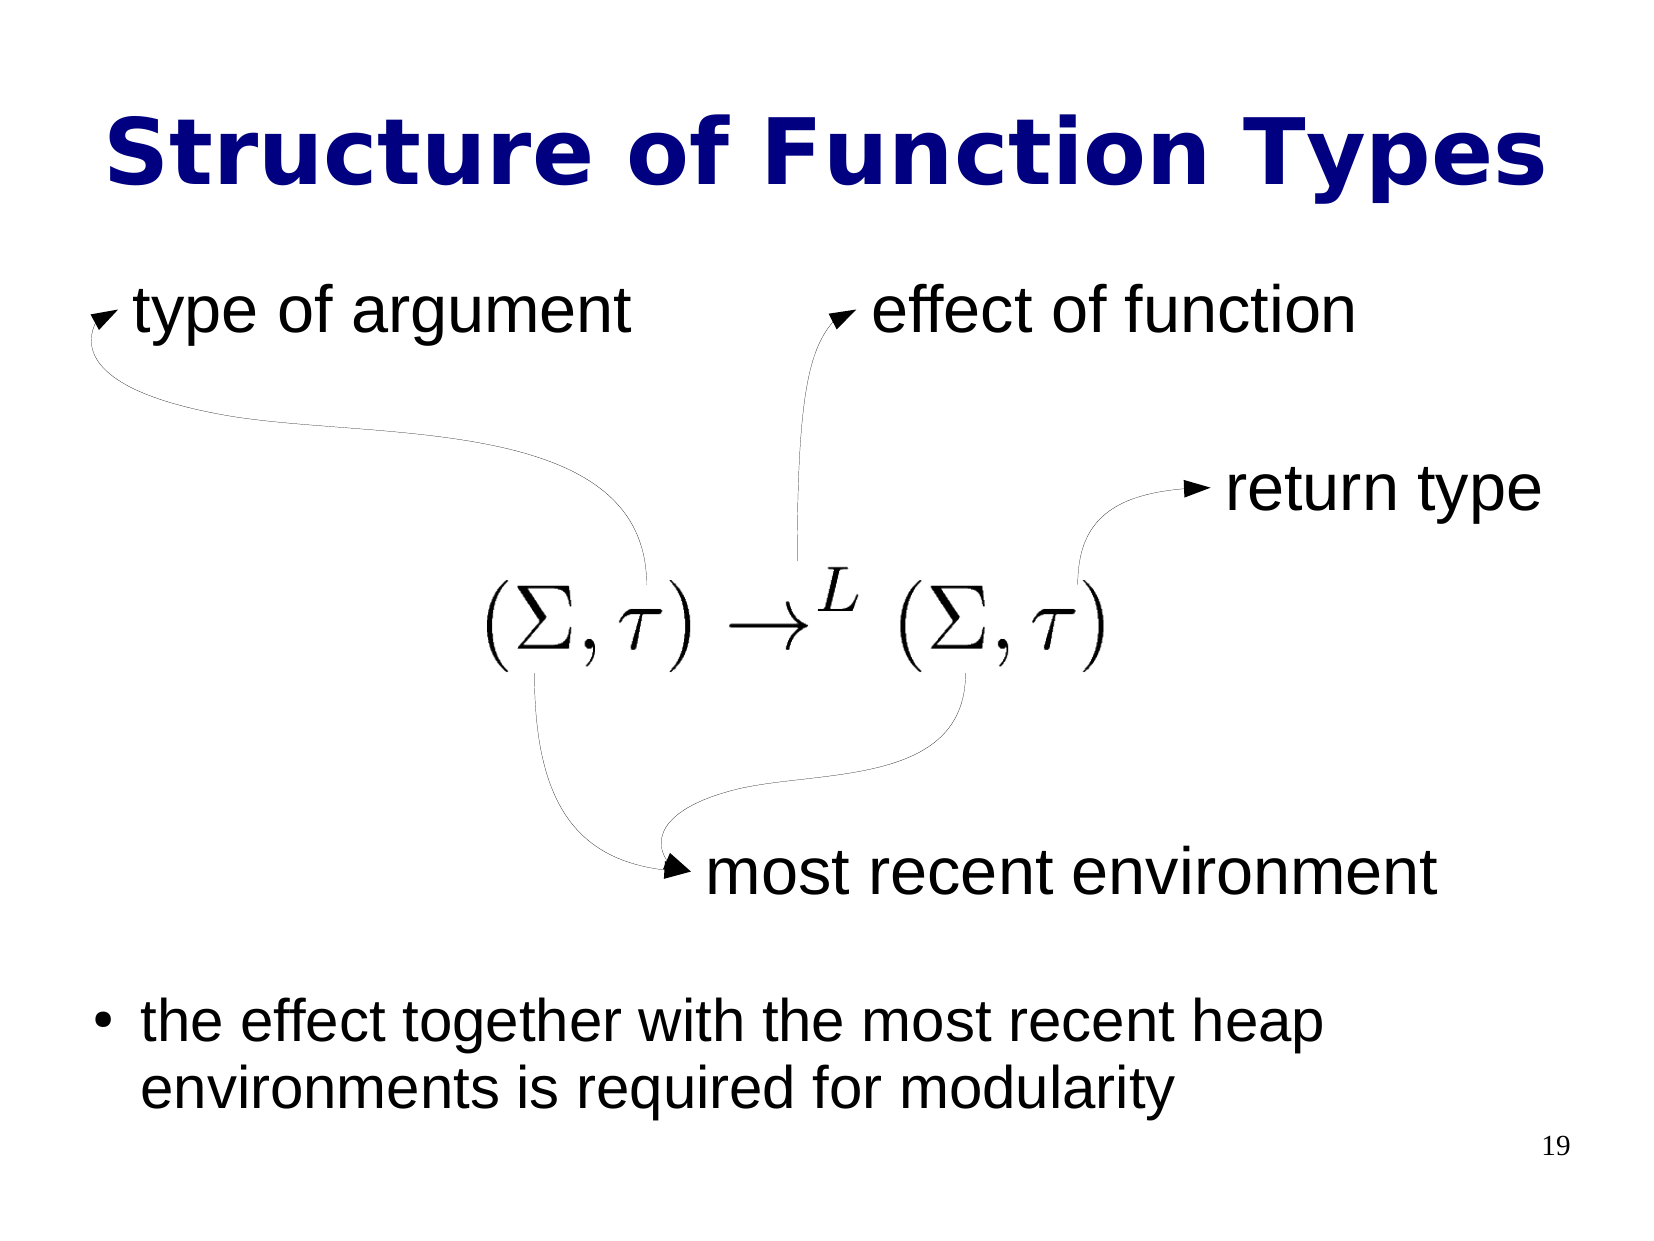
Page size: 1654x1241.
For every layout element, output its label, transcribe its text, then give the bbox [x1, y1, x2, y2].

picture [472, 560, 1123, 680]
text_box most recent environment [690, 826, 1465, 917]
text_box effect of function [856, 264, 1388, 355]
list the effect together with the most recent heap environments is required for modularity [76, 987, 1565, 1123]
text_box type of argument [118, 264, 650, 355]
title Structure of Function Types [82, 49, 1571, 257]
text_box return type [1210, 442, 1595, 533]
